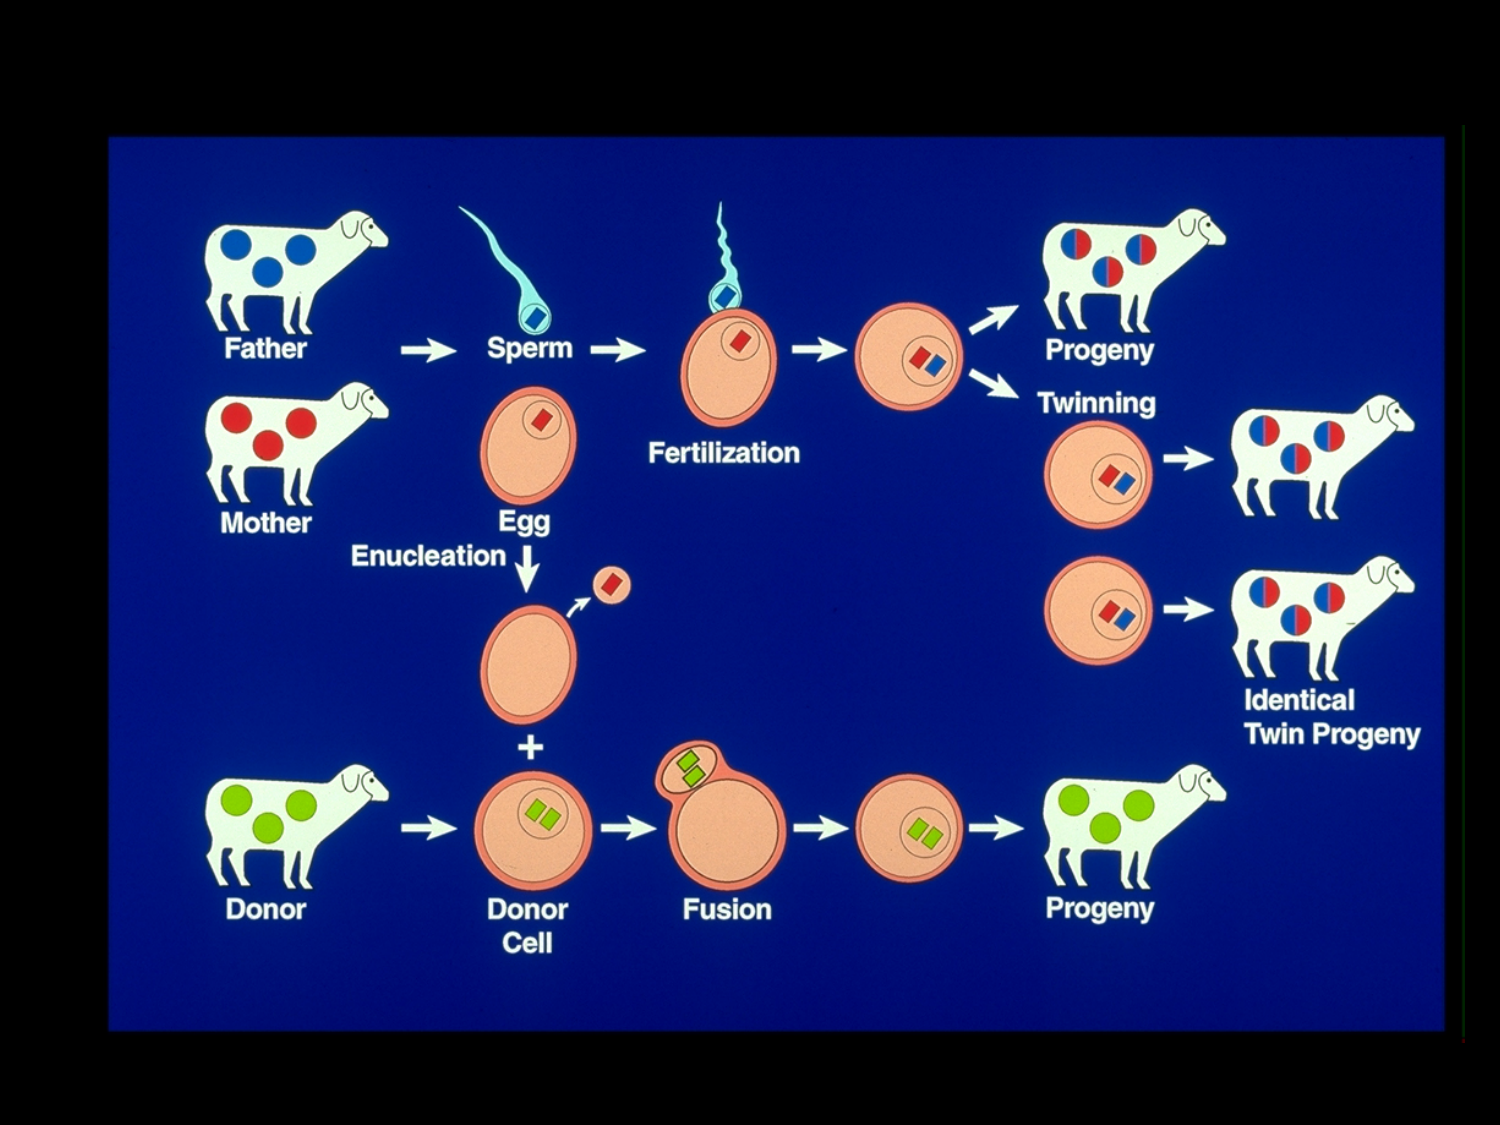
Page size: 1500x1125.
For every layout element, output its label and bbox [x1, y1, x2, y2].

picture [88, 125, 1465, 1043]
